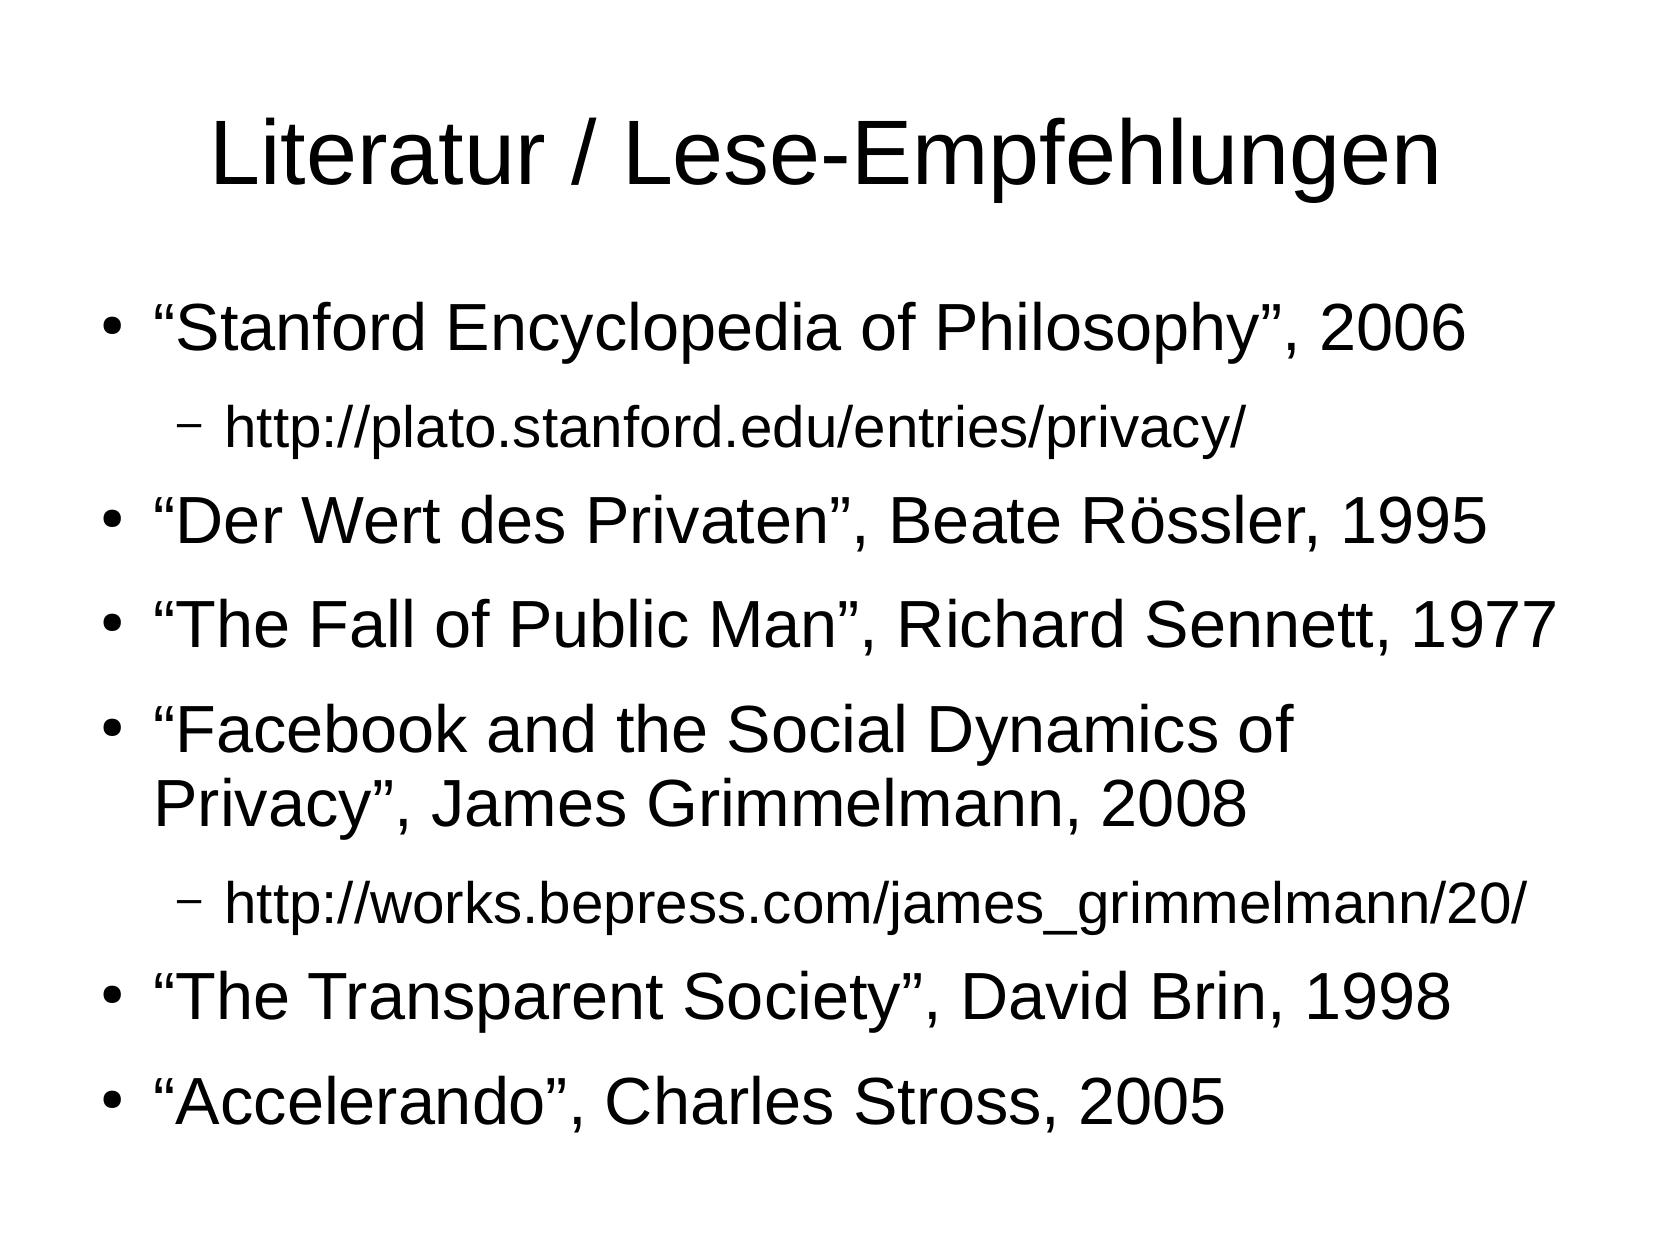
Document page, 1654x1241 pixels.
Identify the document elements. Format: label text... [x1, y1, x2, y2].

title Literatur / Lese-Empfehlungen [82, 56, 1571, 250]
list “Stanford Encyclopedia of Philosophy”, 2006 http://plato.stanford.edu/entries/privacy/ “Der Wert des Privaten”, Beate Rössler, 1995 “The Fall of Public Man”, Richard Sennett, 1977 “Facebook and the Social Dynamics of Privacy”, James Grimmelmann, 2008 http://works.bepress.com/james_grimmelmann/20/ “The Transparent Society”, David Brin, 1998 “Accelerando”, Charles Stross, 2005 [82, 290, 1571, 1212]
